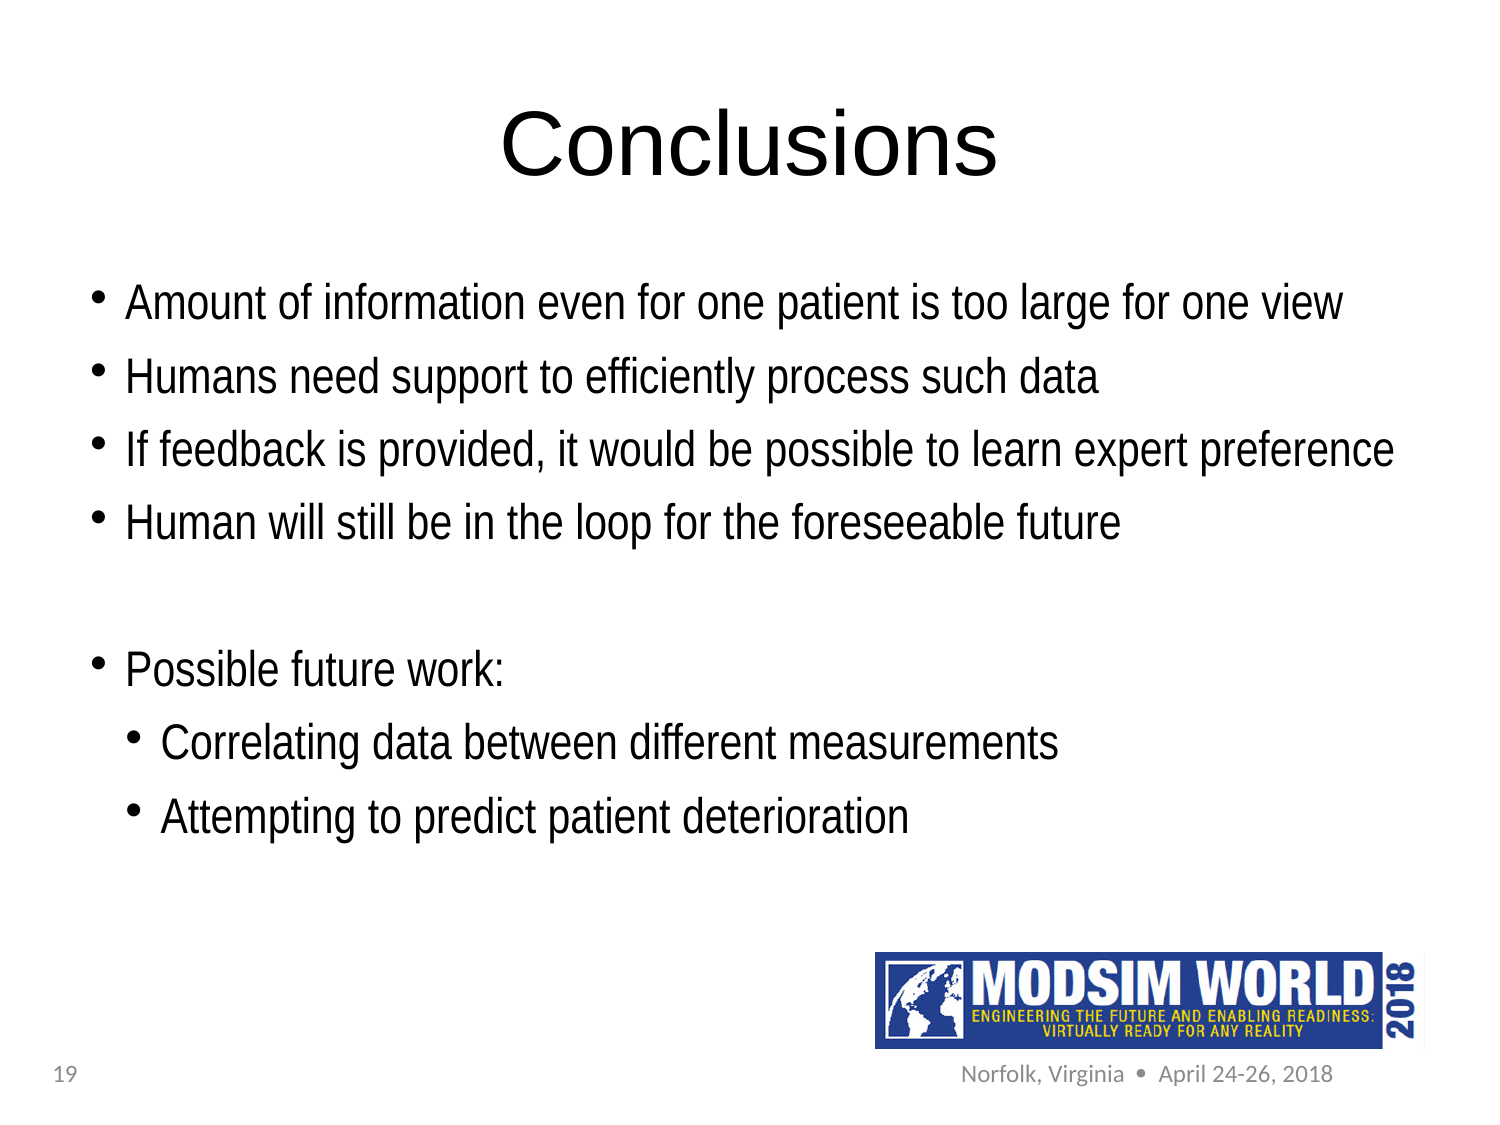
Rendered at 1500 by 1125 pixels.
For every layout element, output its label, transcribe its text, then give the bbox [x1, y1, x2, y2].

picture [875, 1005, 1425, 1042]
text_box Amount of information even for one patient is too large for one view Humans need support to efficiently process such data If feedback is provided, it would be possible to learn expert preference Human will still be in the loop for the foreseeable future Possible future work: Correlating data between different measurements Attempting to predict patient deterioration [74, 262, 1425, 1005]
text_box <number> [37, 1042, 388, 1103]
text_box Norfolk, Virginia  April 24-26, 2018 [874, 1042, 1427, 1103]
text_box Conclusions [74, 45, 1425, 233]
